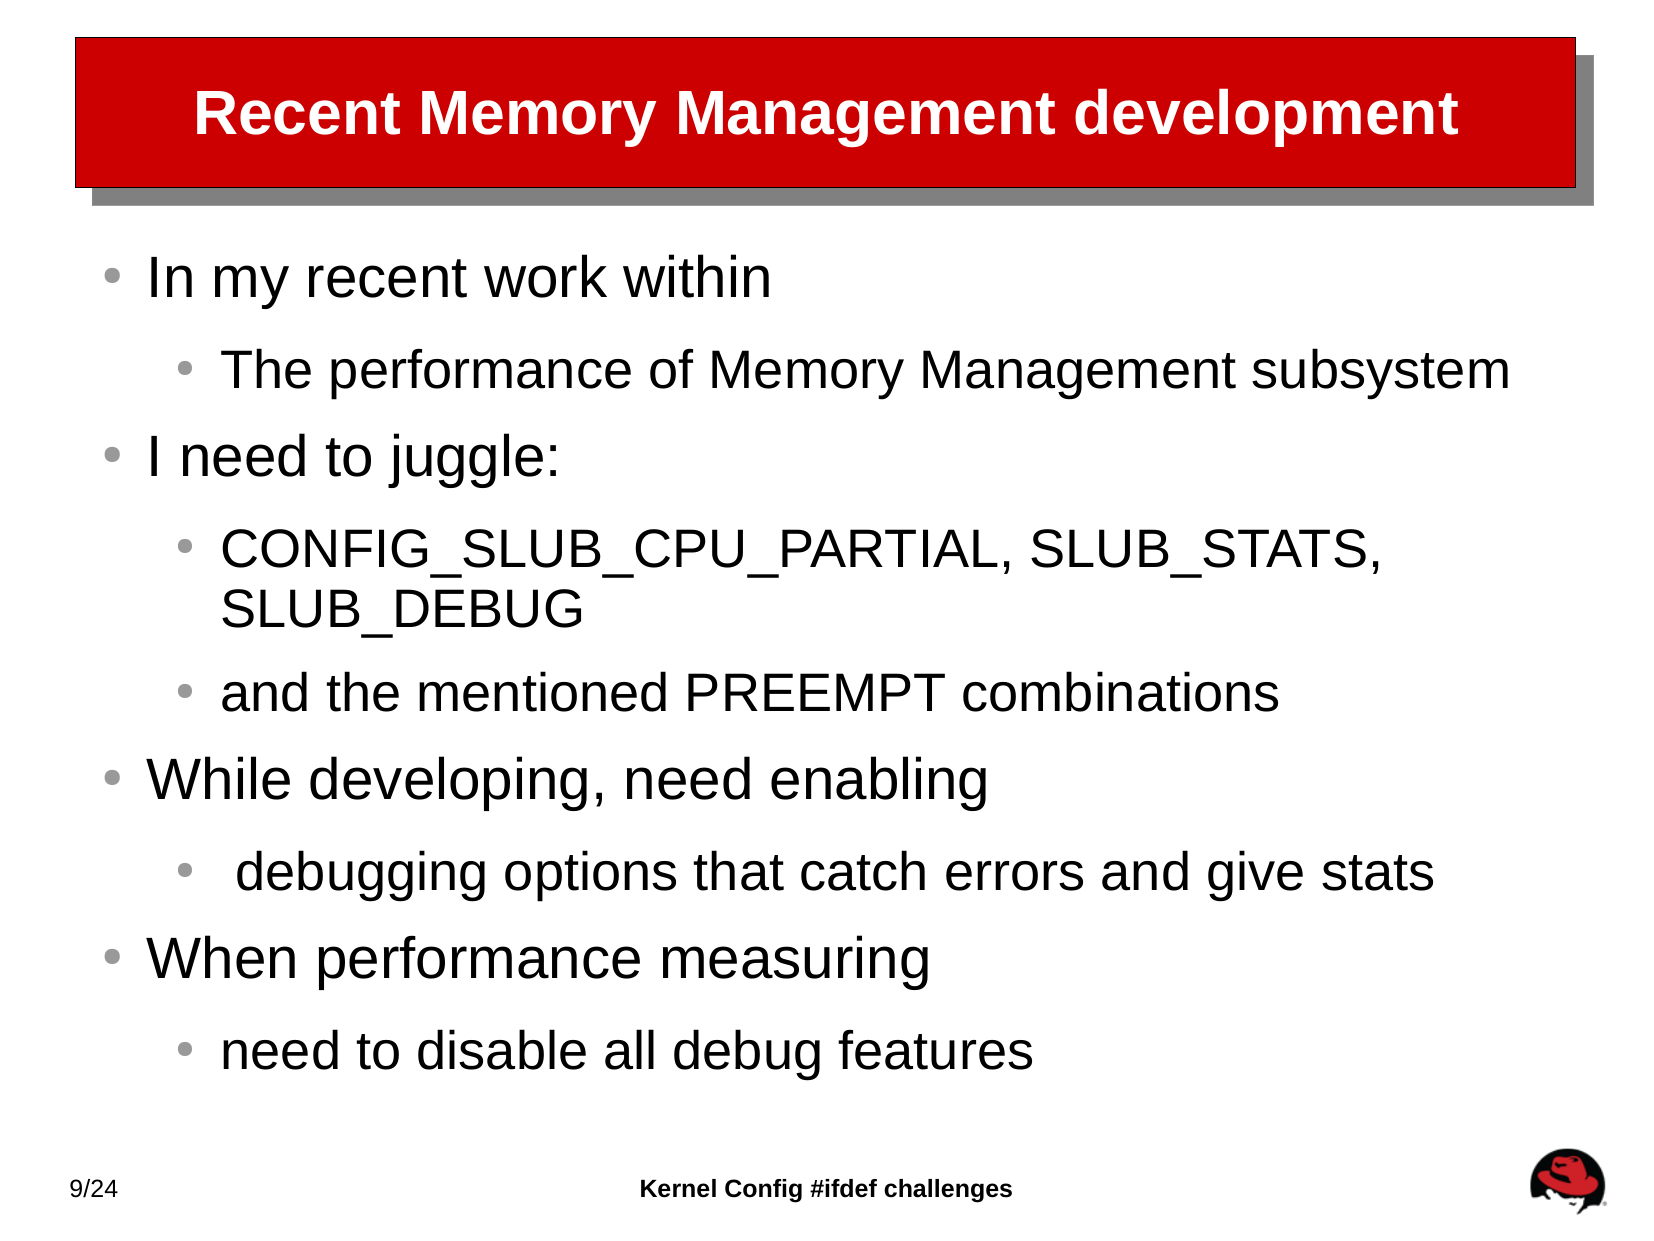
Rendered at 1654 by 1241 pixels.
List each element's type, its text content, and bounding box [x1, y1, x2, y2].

title Recent Memory Management development [82, 37, 1571, 188]
picture [1529, 1146, 1613, 1224]
list In my recent work within The performance of Memory Management subsystem I need to juggle: CONFIG_SLUB_CPU_PARTIAL, SLUB_STATS, SLUB_DEBUG and the mentioned PREEMPT combinations While developing, need enabling debugging options that catch errors and give stats When performance measuring need to disable all debug features [86, 244, 1576, 1081]
